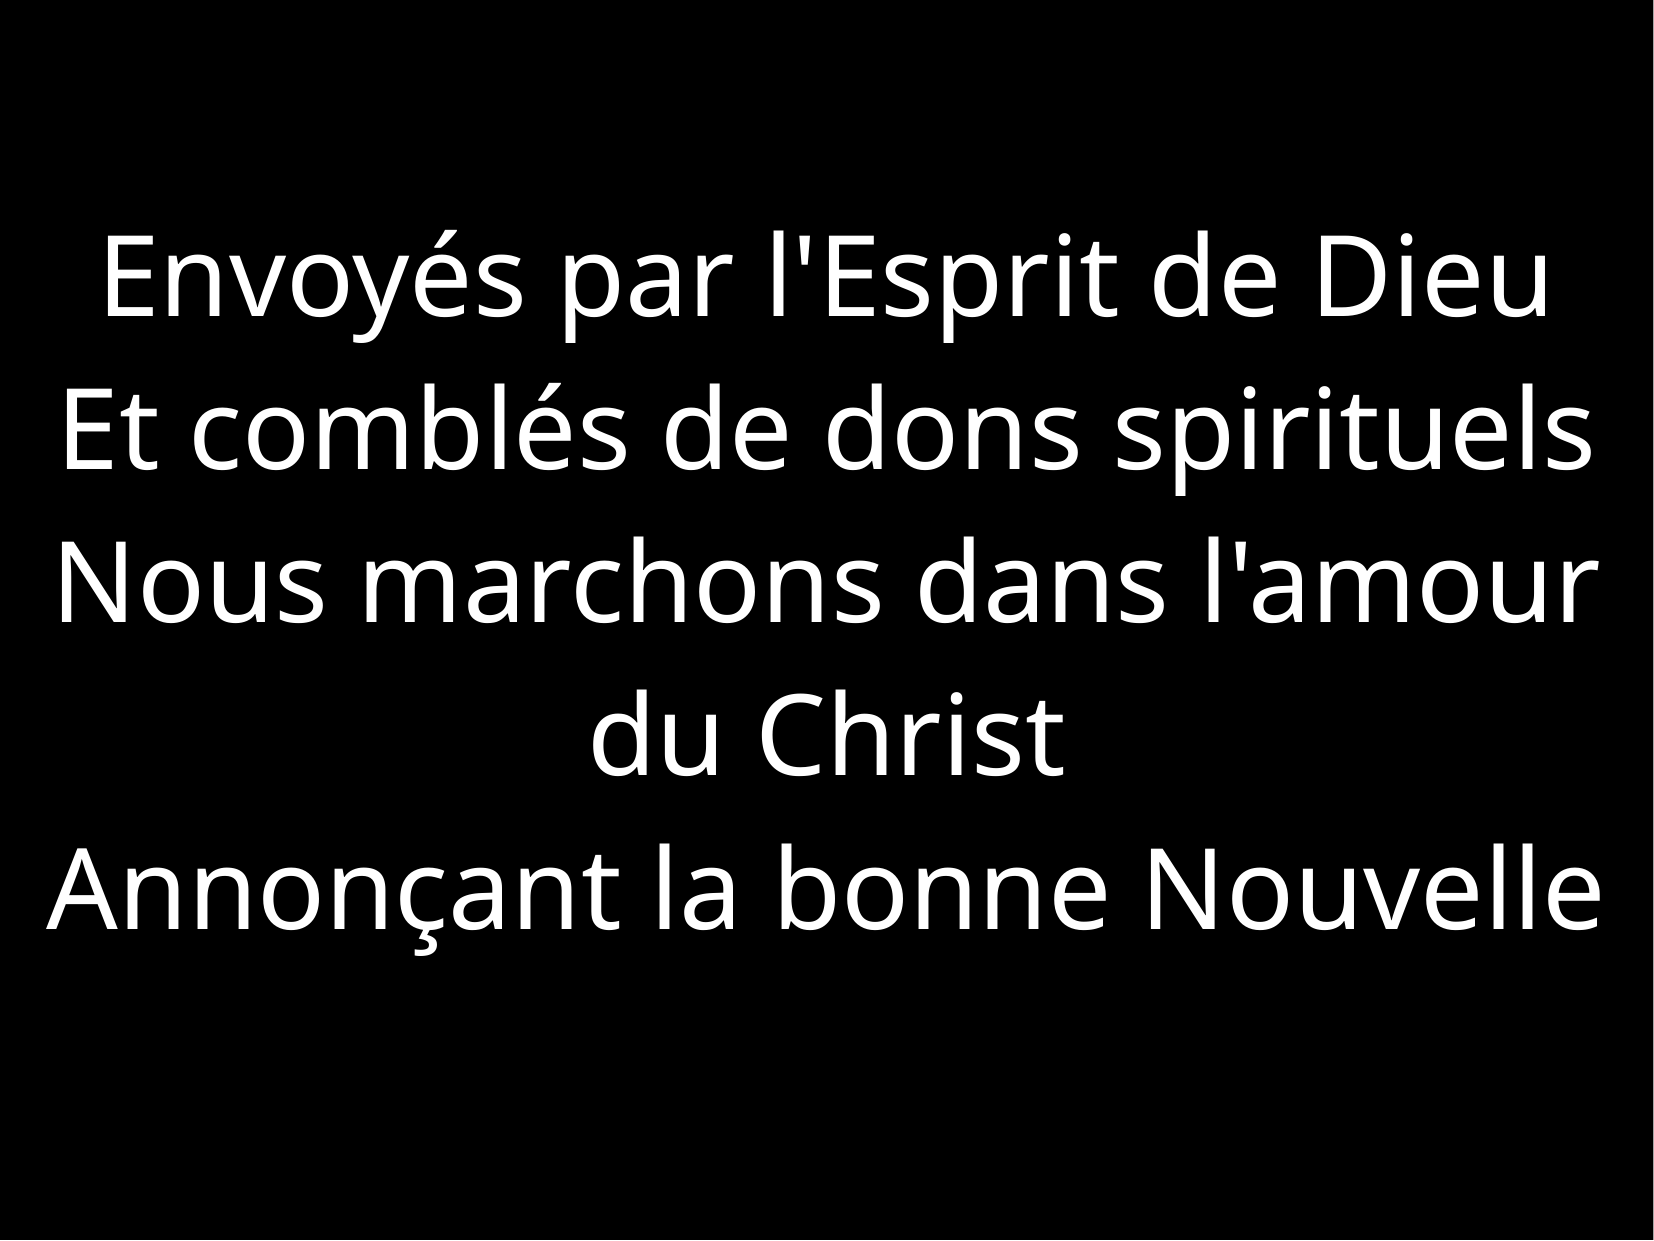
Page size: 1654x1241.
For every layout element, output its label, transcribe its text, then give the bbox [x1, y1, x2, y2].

subtitle Envoyés par l'Esprit de Dieu Et comblés de dons spirituels Nous marchons dans l'amour du Christ Annonçant la bonne Nouvelle [35, 0, 1619, 1207]
